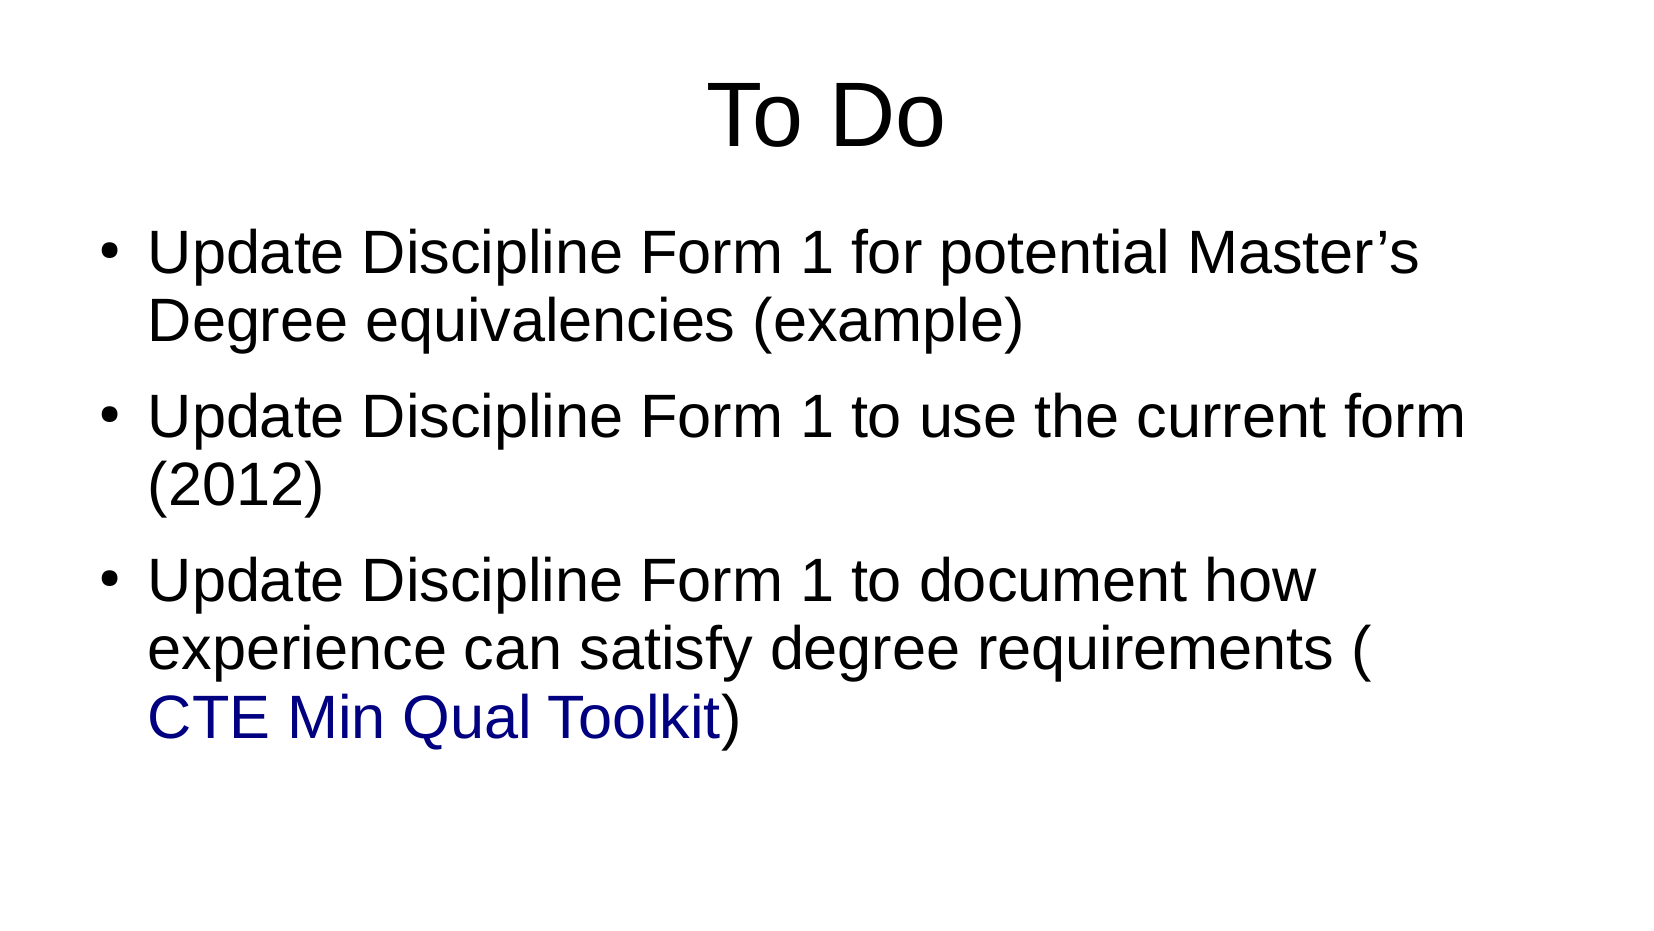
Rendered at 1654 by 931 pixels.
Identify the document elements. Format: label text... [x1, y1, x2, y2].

title To Do [82, 37, 1571, 193]
list Update Discipline Form 1 for potential Master’s Degree equivalencies (example) Update Discipline Form 1 to use the current form (2012) Update Discipline Form 1 to document how experience can satisfy degree requirements (CTE Min Qual Toolkit) [82, 217, 1571, 758]
